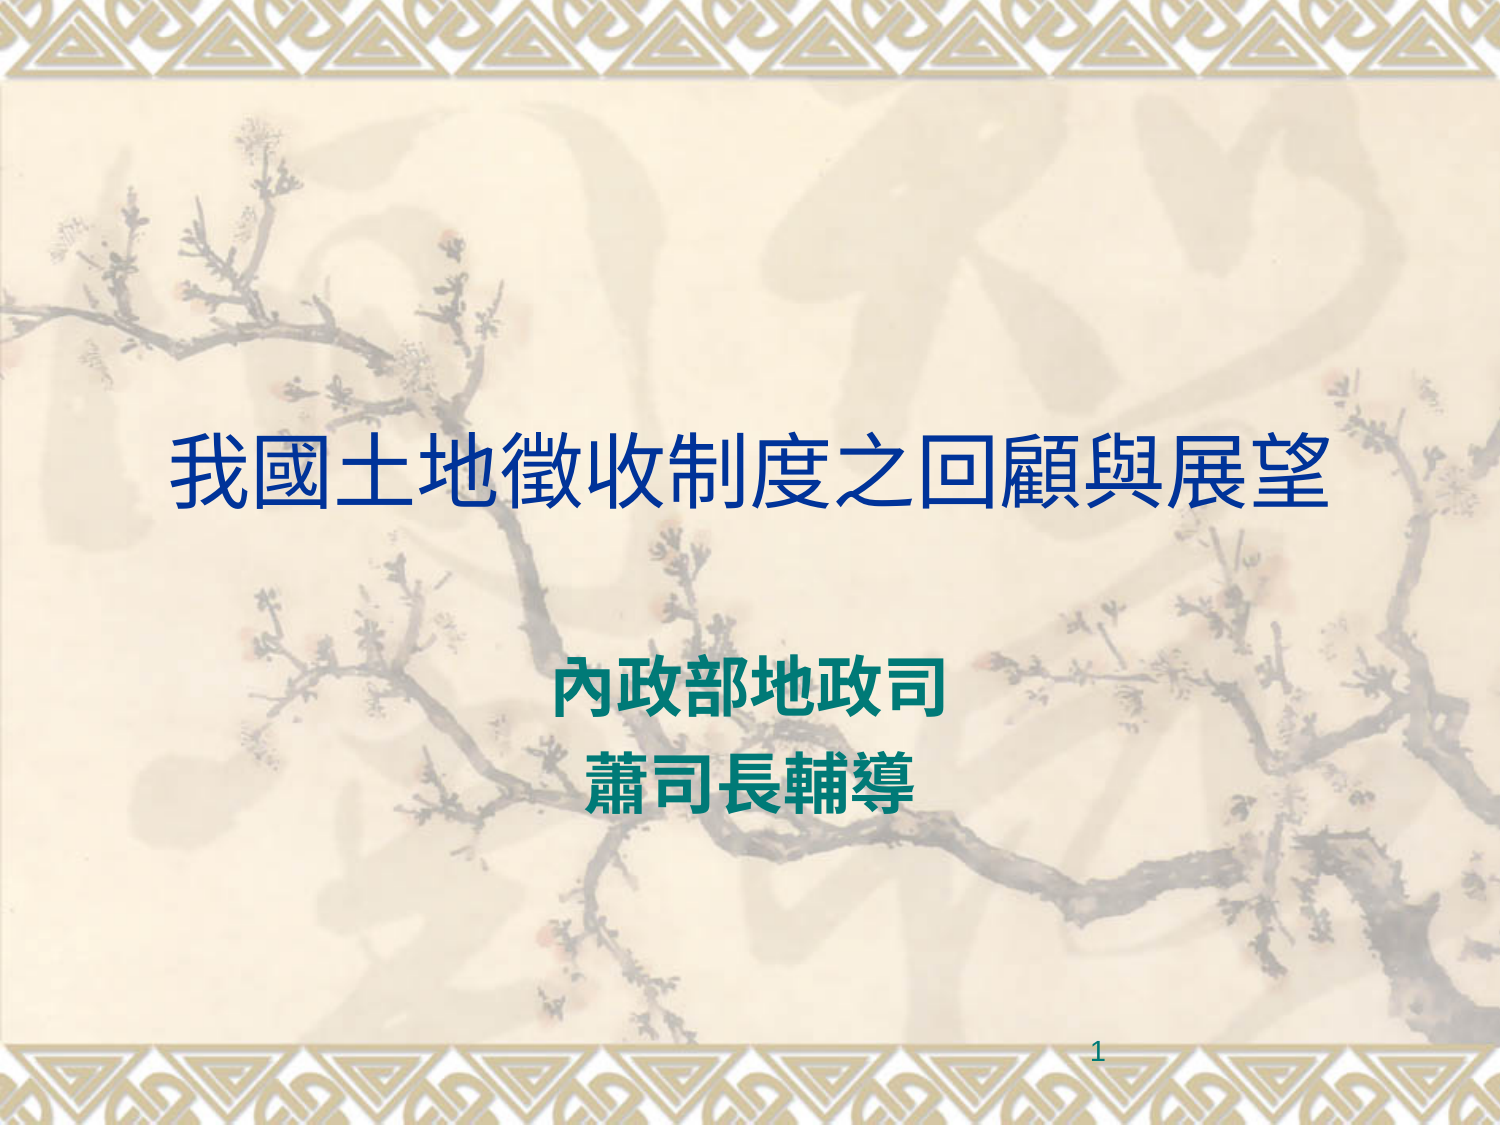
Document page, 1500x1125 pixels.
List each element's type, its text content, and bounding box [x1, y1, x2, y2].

text_box [1074, 1024, 1451, 1103]
title 我國土地徵收制度之回顧與展望 [112, 375, 1388, 563]
subtitle 內政部地政司 蕭司長輔導 [225, 637, 1276, 925]
